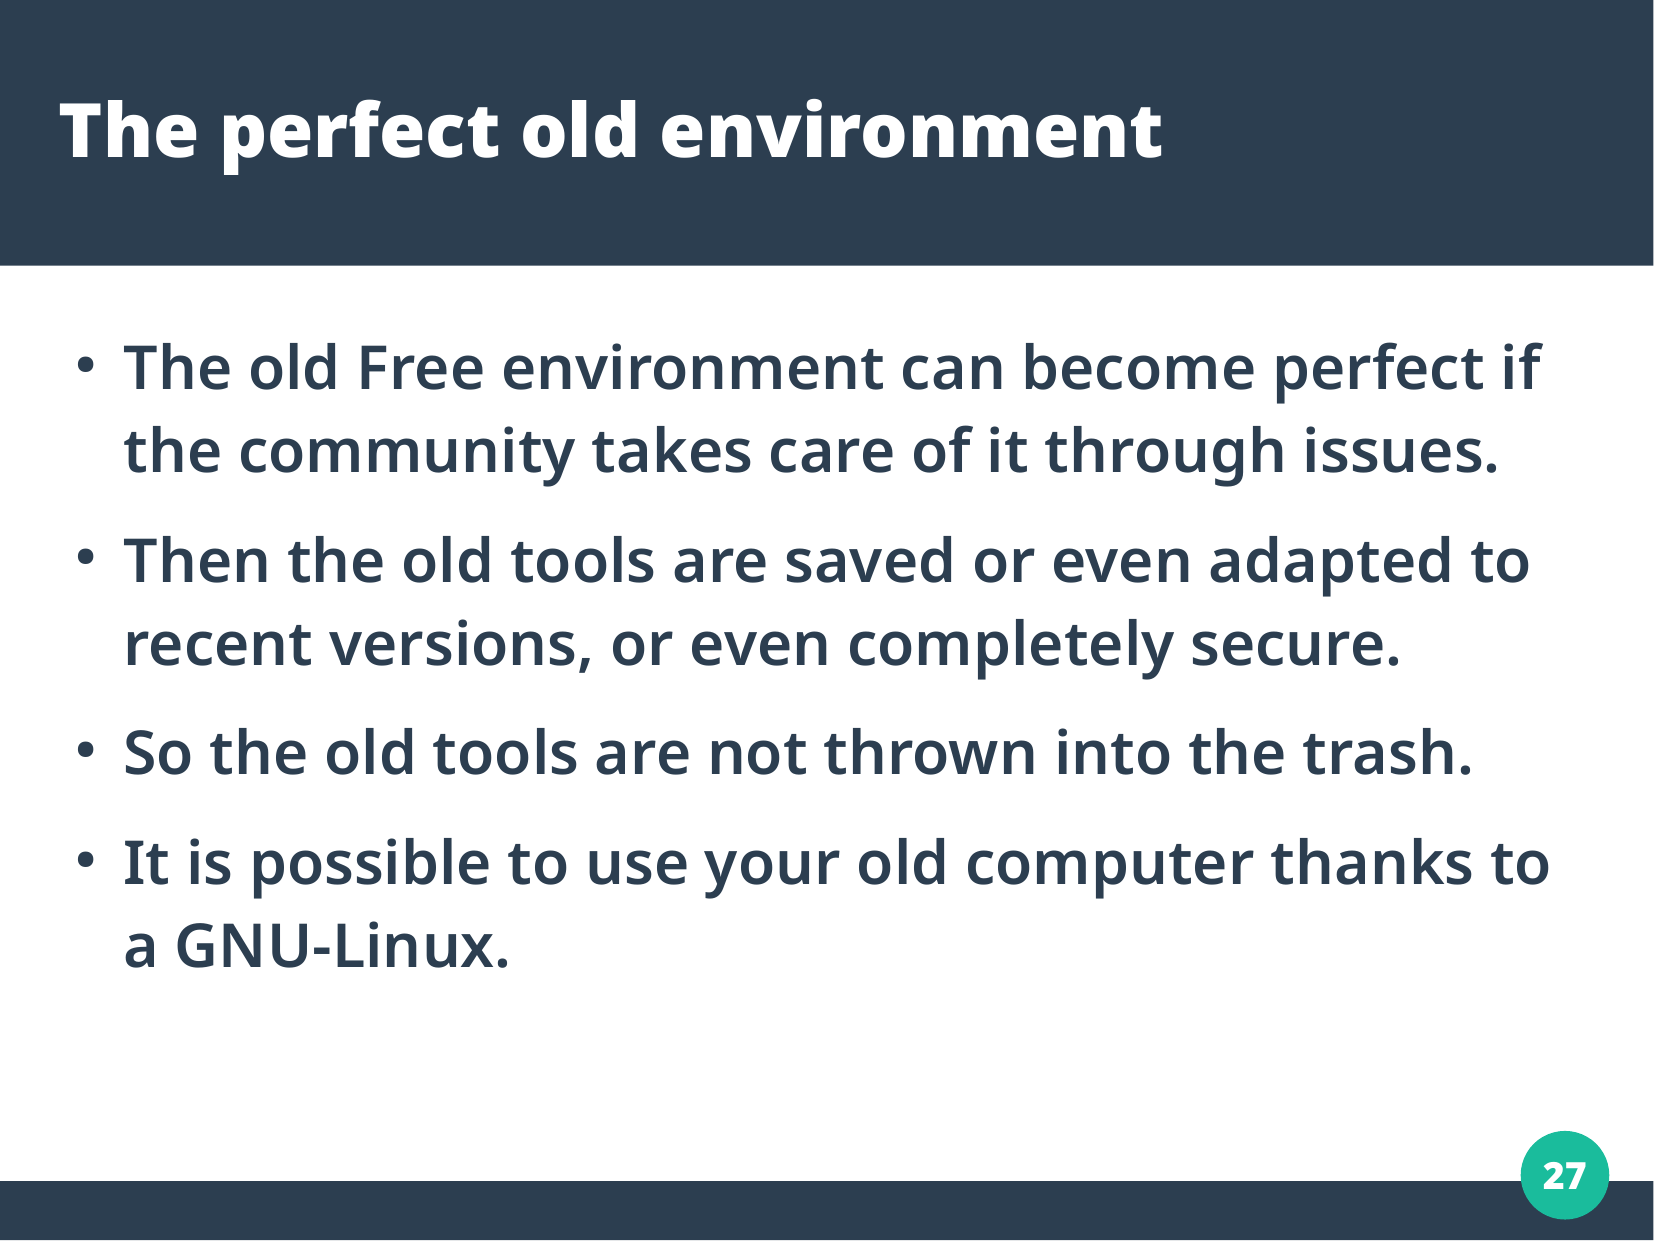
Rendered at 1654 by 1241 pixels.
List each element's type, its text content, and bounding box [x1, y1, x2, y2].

list The old Free environment can become perfect if the community takes care of it through issues. Then the old tools are saved or even adapted to recent versions, or even completely secure. So the old tools are not thrown into the trash. It is possible to use your old computer thanks to a GNU-Linux. [59, 324, 1595, 1152]
title The perfect old environment [59, 49, 1595, 207]
